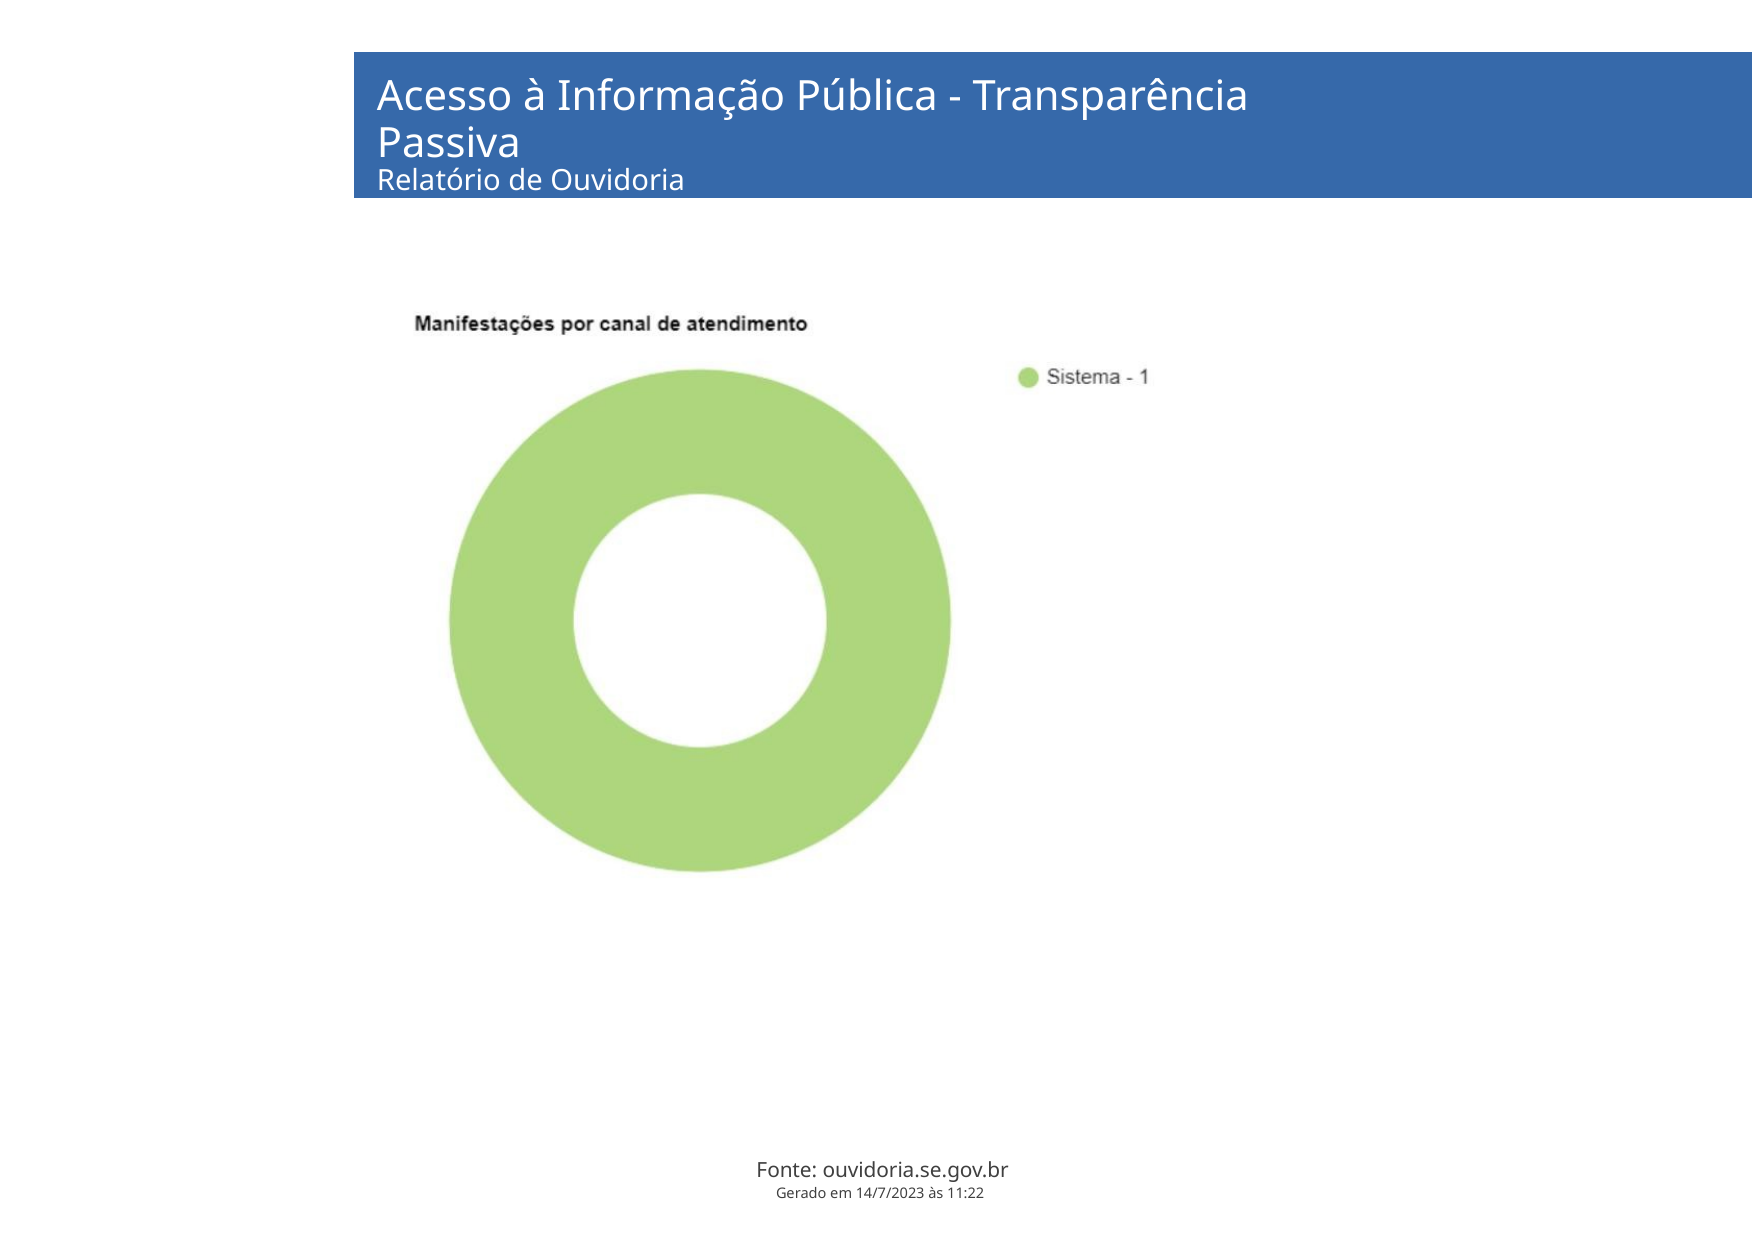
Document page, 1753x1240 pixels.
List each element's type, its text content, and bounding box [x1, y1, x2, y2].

text_box Fonte: ouvidoria.se.gov.br Gerado em 14/7/2023 às 11:22 [756, 1158, 1023, 1202]
text_box Acesso à Informação Pública - Transparência Passiva Relatório de Ouvidoria SETUR - Maio a Maio de 2023 [376, 72, 1403, 228]
text_box [354, 52, 1752, 198]
text_box [155, 211, 1599, 1028]
